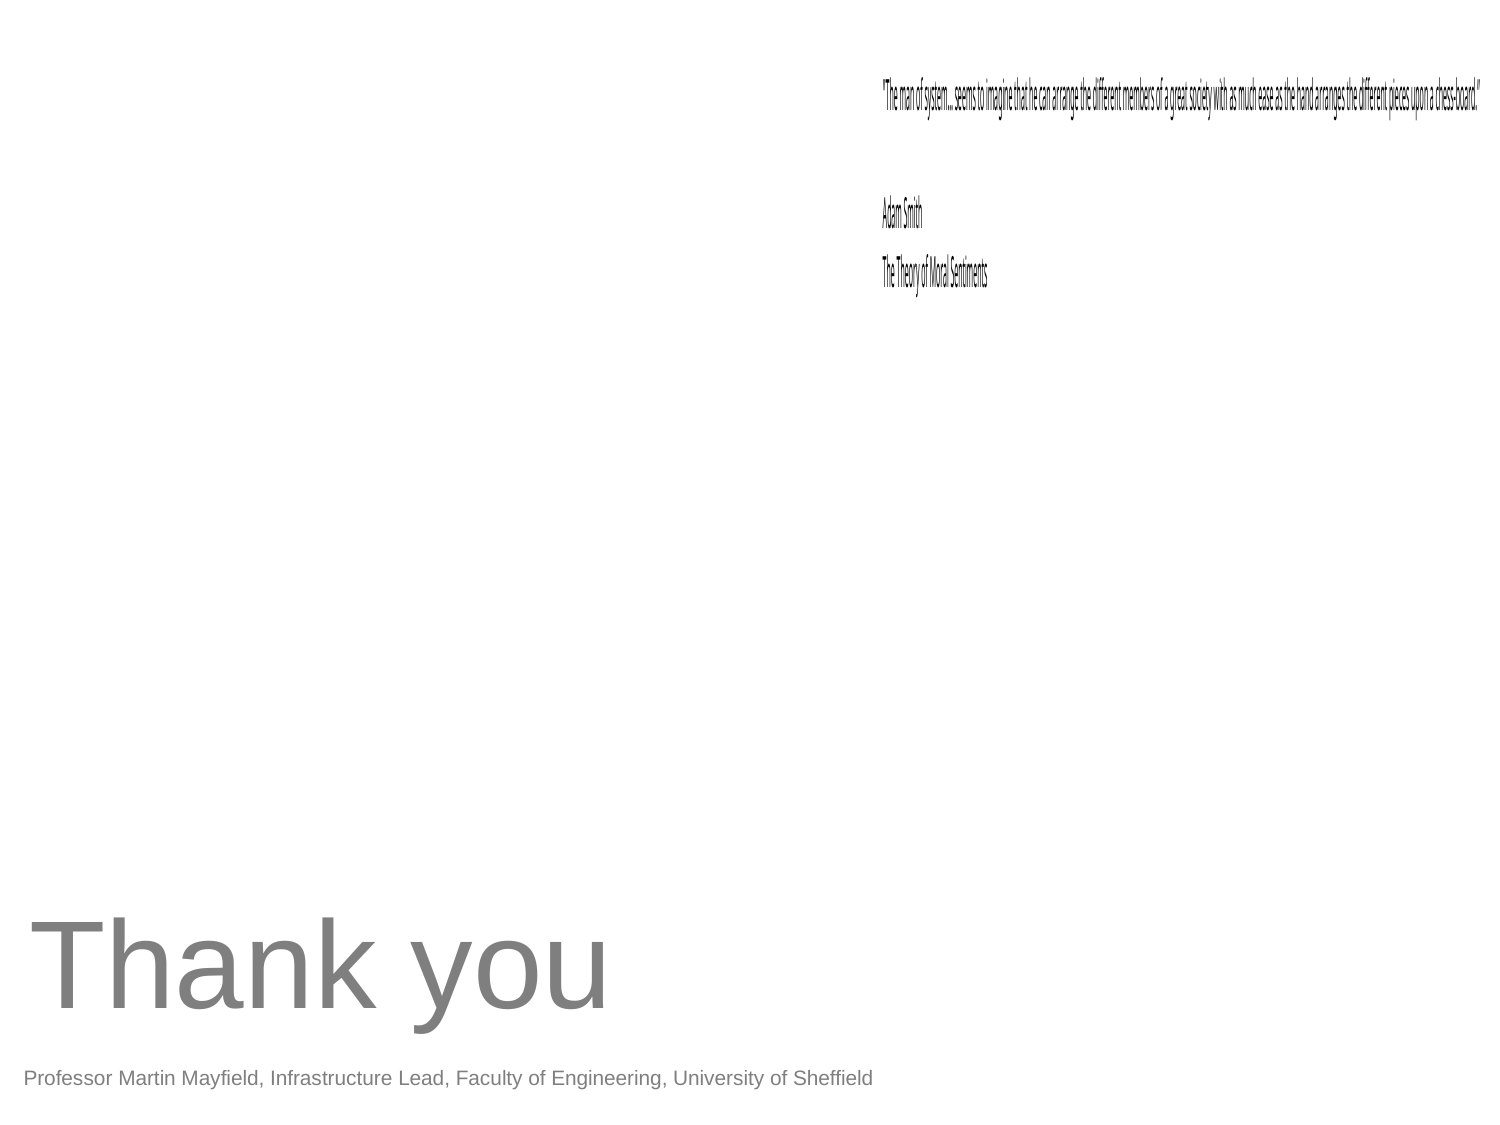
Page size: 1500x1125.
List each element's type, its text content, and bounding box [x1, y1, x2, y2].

text_box "The man of system… seems to imagine that he can arrange the different members of a great society with as much ease as the hand arranges the different pieces upon a chess-board.” Adam Smith The Theory of Moral Sentiments [867, 0, 1500, 367]
text_box Thank you [14, 892, 737, 1040]
text_box Professor Martin Mayfield, Infrastructure Lead, Faculty of Engineering, University of Sheffield [8, 1069, 1158, 1125]
